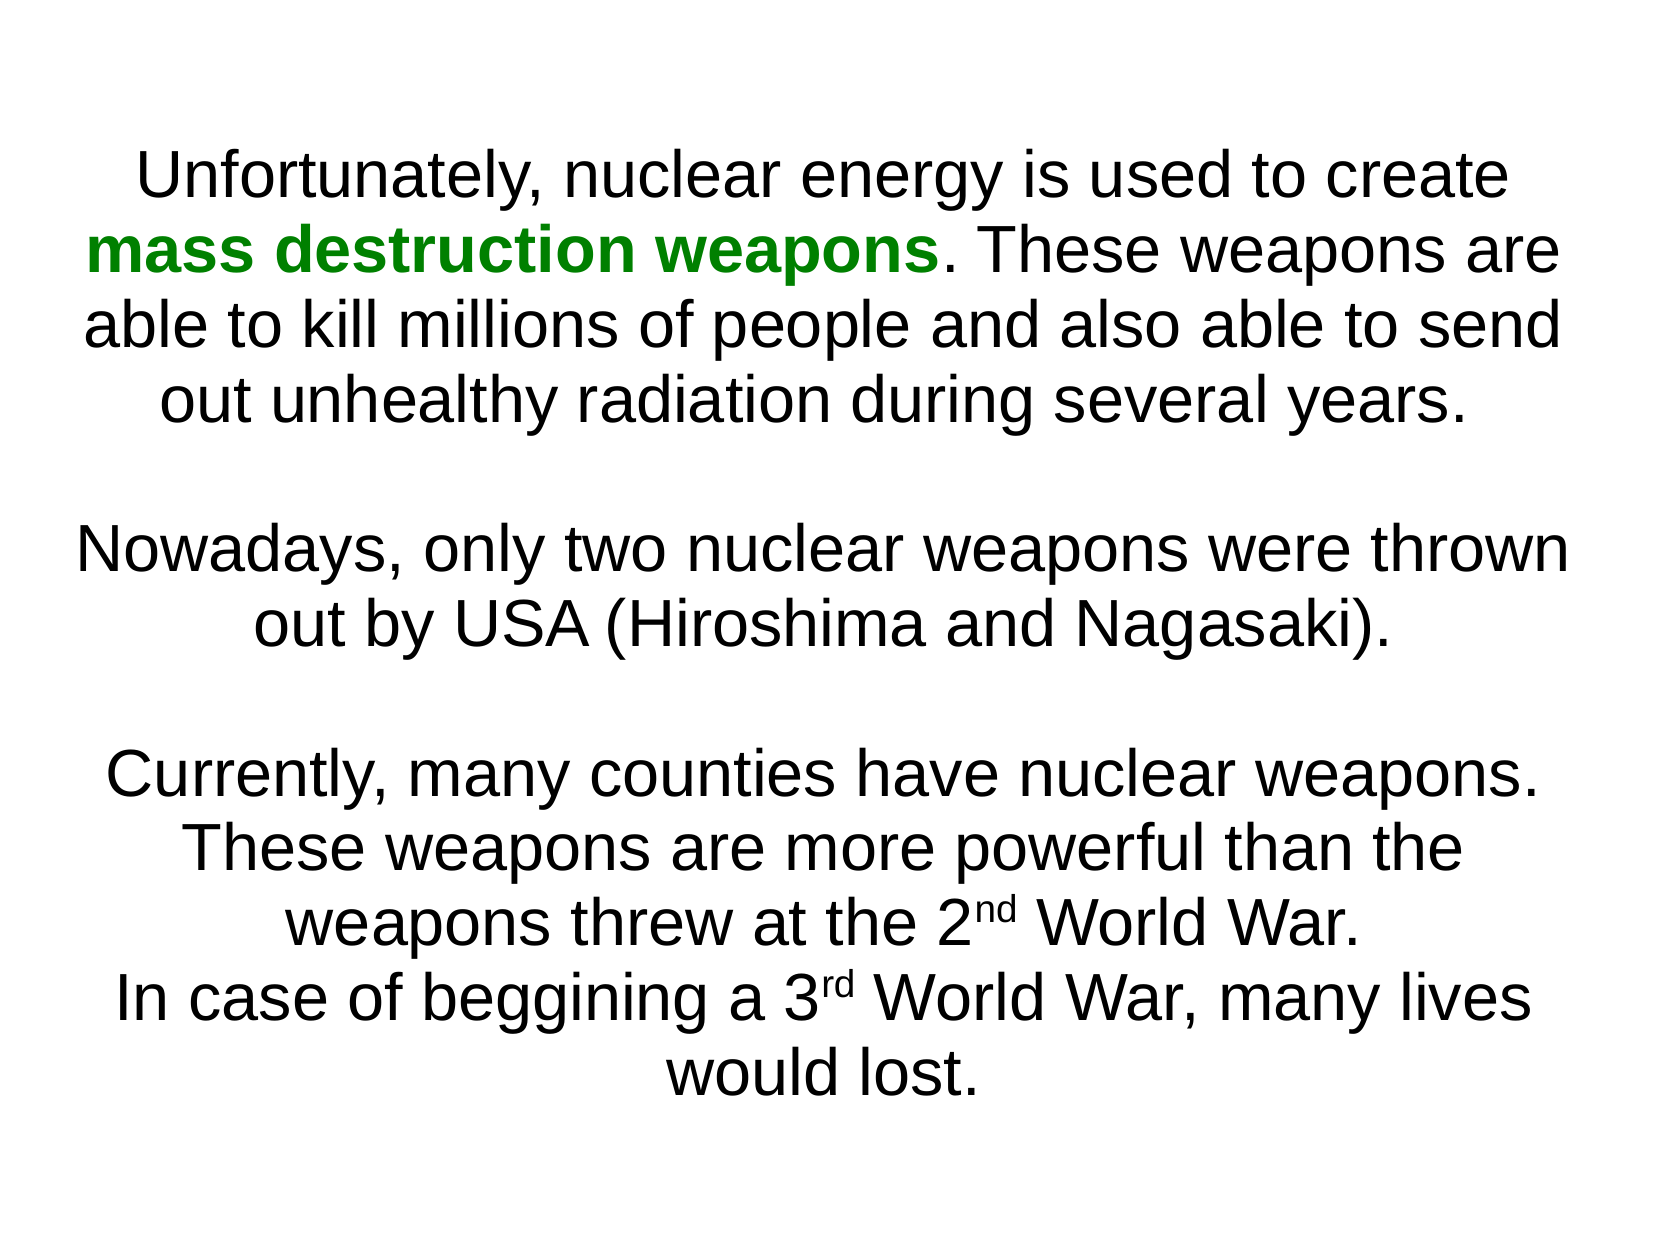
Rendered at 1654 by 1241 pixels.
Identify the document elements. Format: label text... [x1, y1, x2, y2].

subtitle Unfortunately, nuclear energy is used to create mass destruction weapons. These weapons are able to kill millions of people and also able to send out unhealthy radiation during several years. Nowadays, only two nuclear weapons were thrown out by USA (Hiroshima and Nagasaki). Currently, many counties have nuclear weapons. These weapons are more powerful than the weapons threw at the 2nd World War. In case of beggining a 3rd World War, many lives would lost. [53, 59, 1595, 1188]
